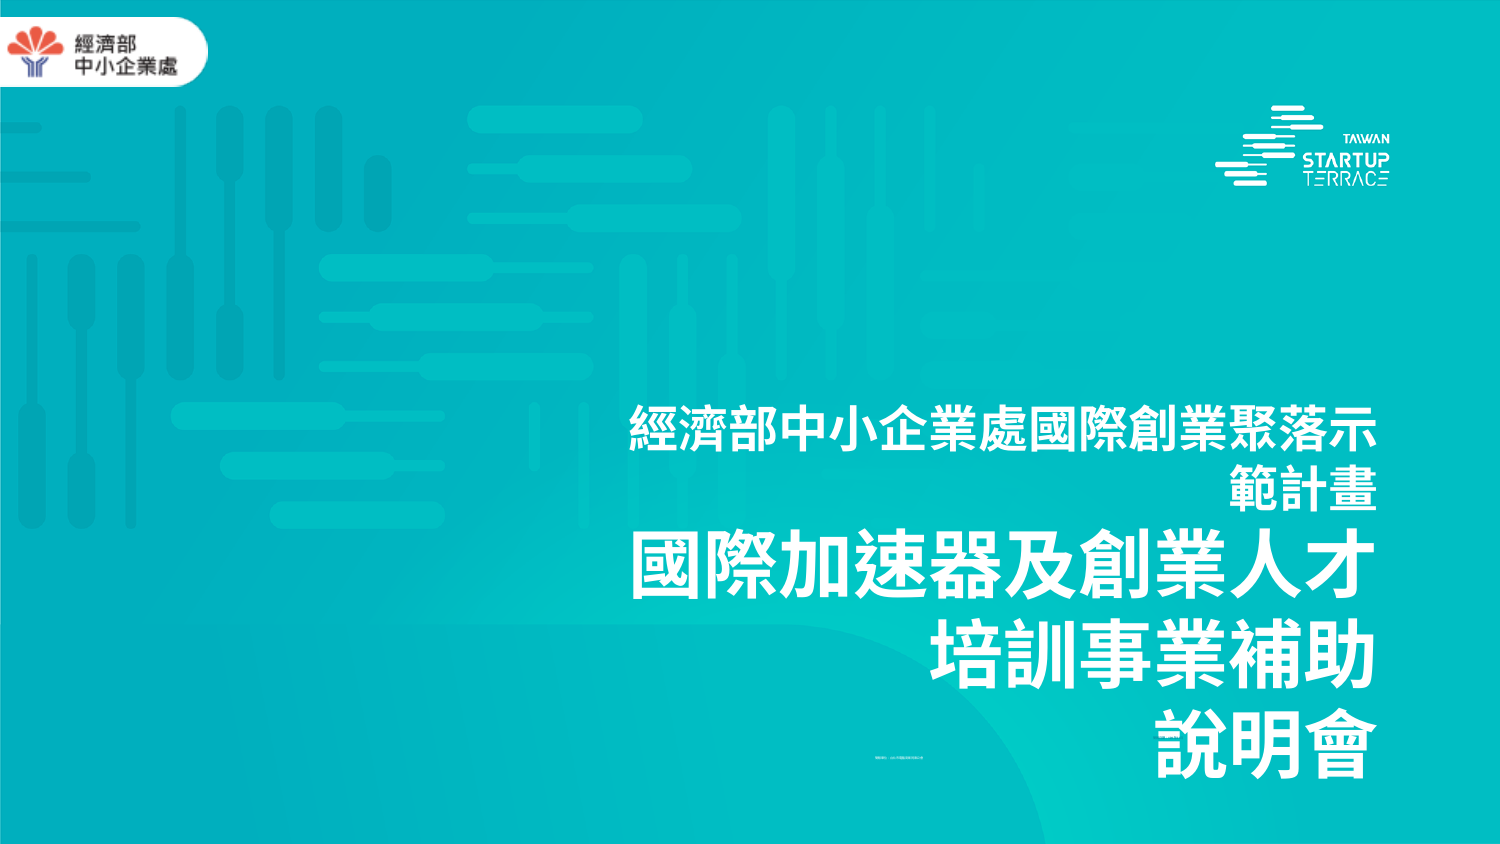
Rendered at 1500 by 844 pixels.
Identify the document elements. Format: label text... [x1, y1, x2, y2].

title 經濟部中小企業處國際創業聚落示範計畫 國際加速器及創業人才培訓事業補助 說明會 [76, 193, 1403, 475]
list 簡報日期：109年01月 [860, 728, 1403, 769]
list 簡報單位：台北市電腦商業同業公會 [860, 613, 1403, 658]
